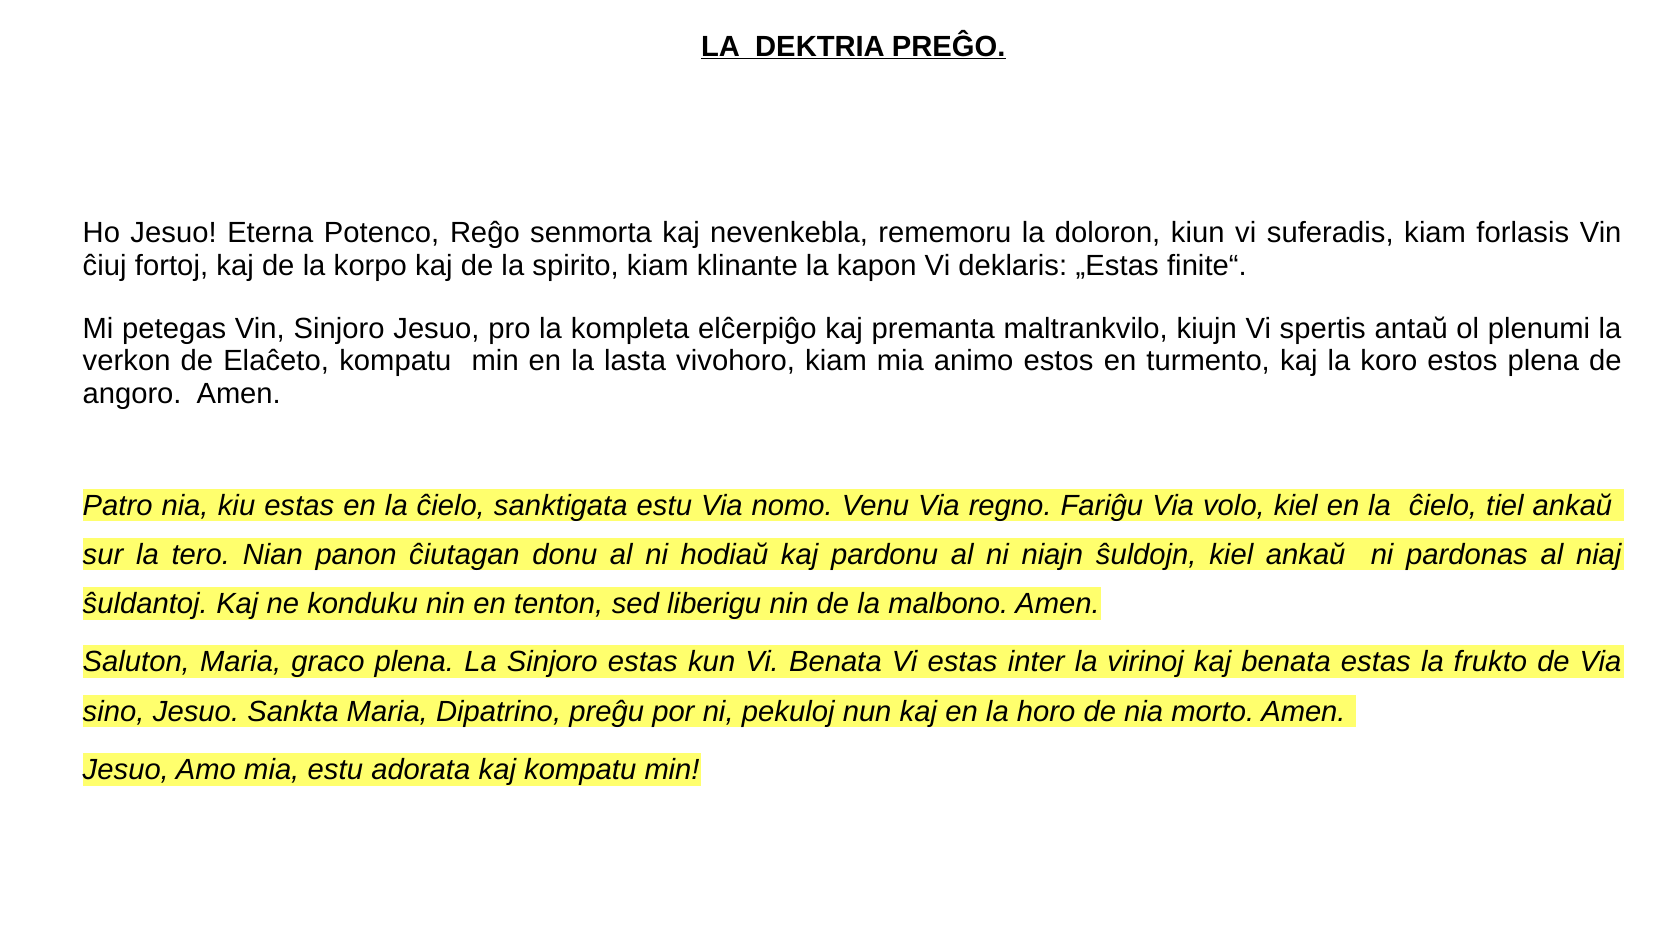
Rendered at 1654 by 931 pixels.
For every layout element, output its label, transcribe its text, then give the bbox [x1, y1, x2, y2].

list LA DEKTRIA PREĜO. Ho Jesuo! Eterna Potenco, Reĝo senmorta kaj nevenkebla, rememoru la doloron, kiun vi suferadis, kiam forlasis Vin ĉiuj fortoj, kaj de la korpo kaj de la spirito, kiam klinante la kapon Vi deklaris: „Estas finite“. Mi petegas Vin, Sinjoro Jesuo, pro la kompleta elĉerpiĝo kaj premanta maltrankvilo, kiujn Vi spertis antaŭ ol plenumi la verkon de Elaĉeto, kompatu min en la lasta vivohoro, kiam mia animo estos en turmento, kaj la koro estos plena de angoro. Amen. Patro nia, kiu estas en la ĉielo, sanktigata estu Via nomo. Venu Via regno. Fariĝu Via volo, kiel en la ĉielo, tiel ankaŭ sur la tero. Nian panon ĉiutagan donu al ni hodiaŭ kaj pardonu al ni niajn ŝuldojn, kiel ankaŭ ni pardonas al niaj ŝuldantoj. Kaj ne konduku nin en tenton, sed liberigu nin de la malbono. Amen. Saluton, Maria, graco plena. La Sinjoro estas kun Vi. Benata Vi estas inter la virinoj kaj benata estas la frukto de Via sino, Jesuo. Sankta Maria, Dipatrino, preĝu por ni, pekuloj nun kaj en la horo de nia morto. Amen. Jesuo, Amo mia, estu adorata kaj kompatu min! [82, 29, 1625, 886]
